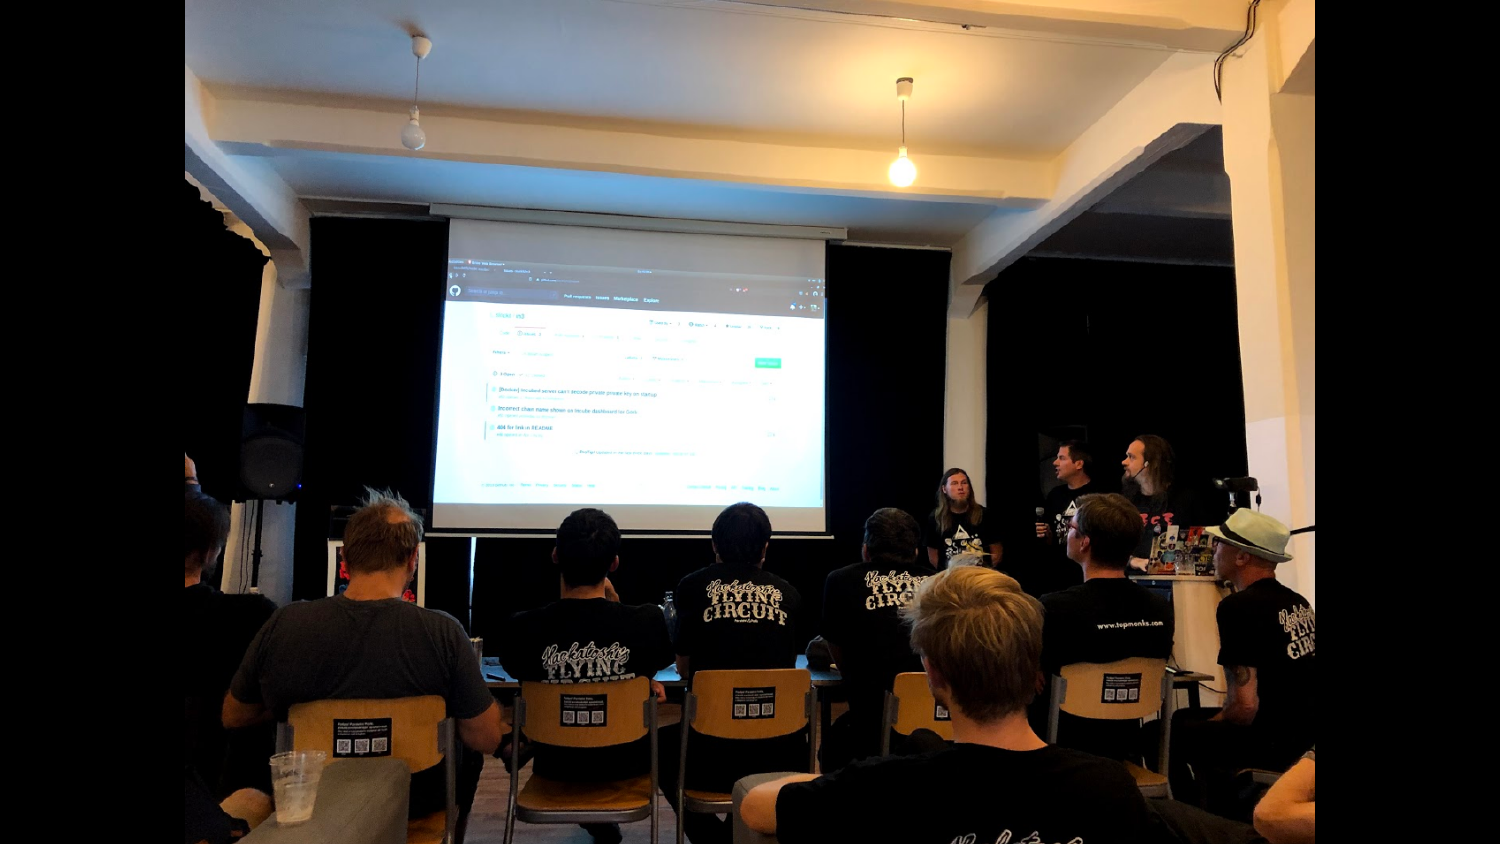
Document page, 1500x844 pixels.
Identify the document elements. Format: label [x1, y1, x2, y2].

picture [185, 0, 1315, 844]
